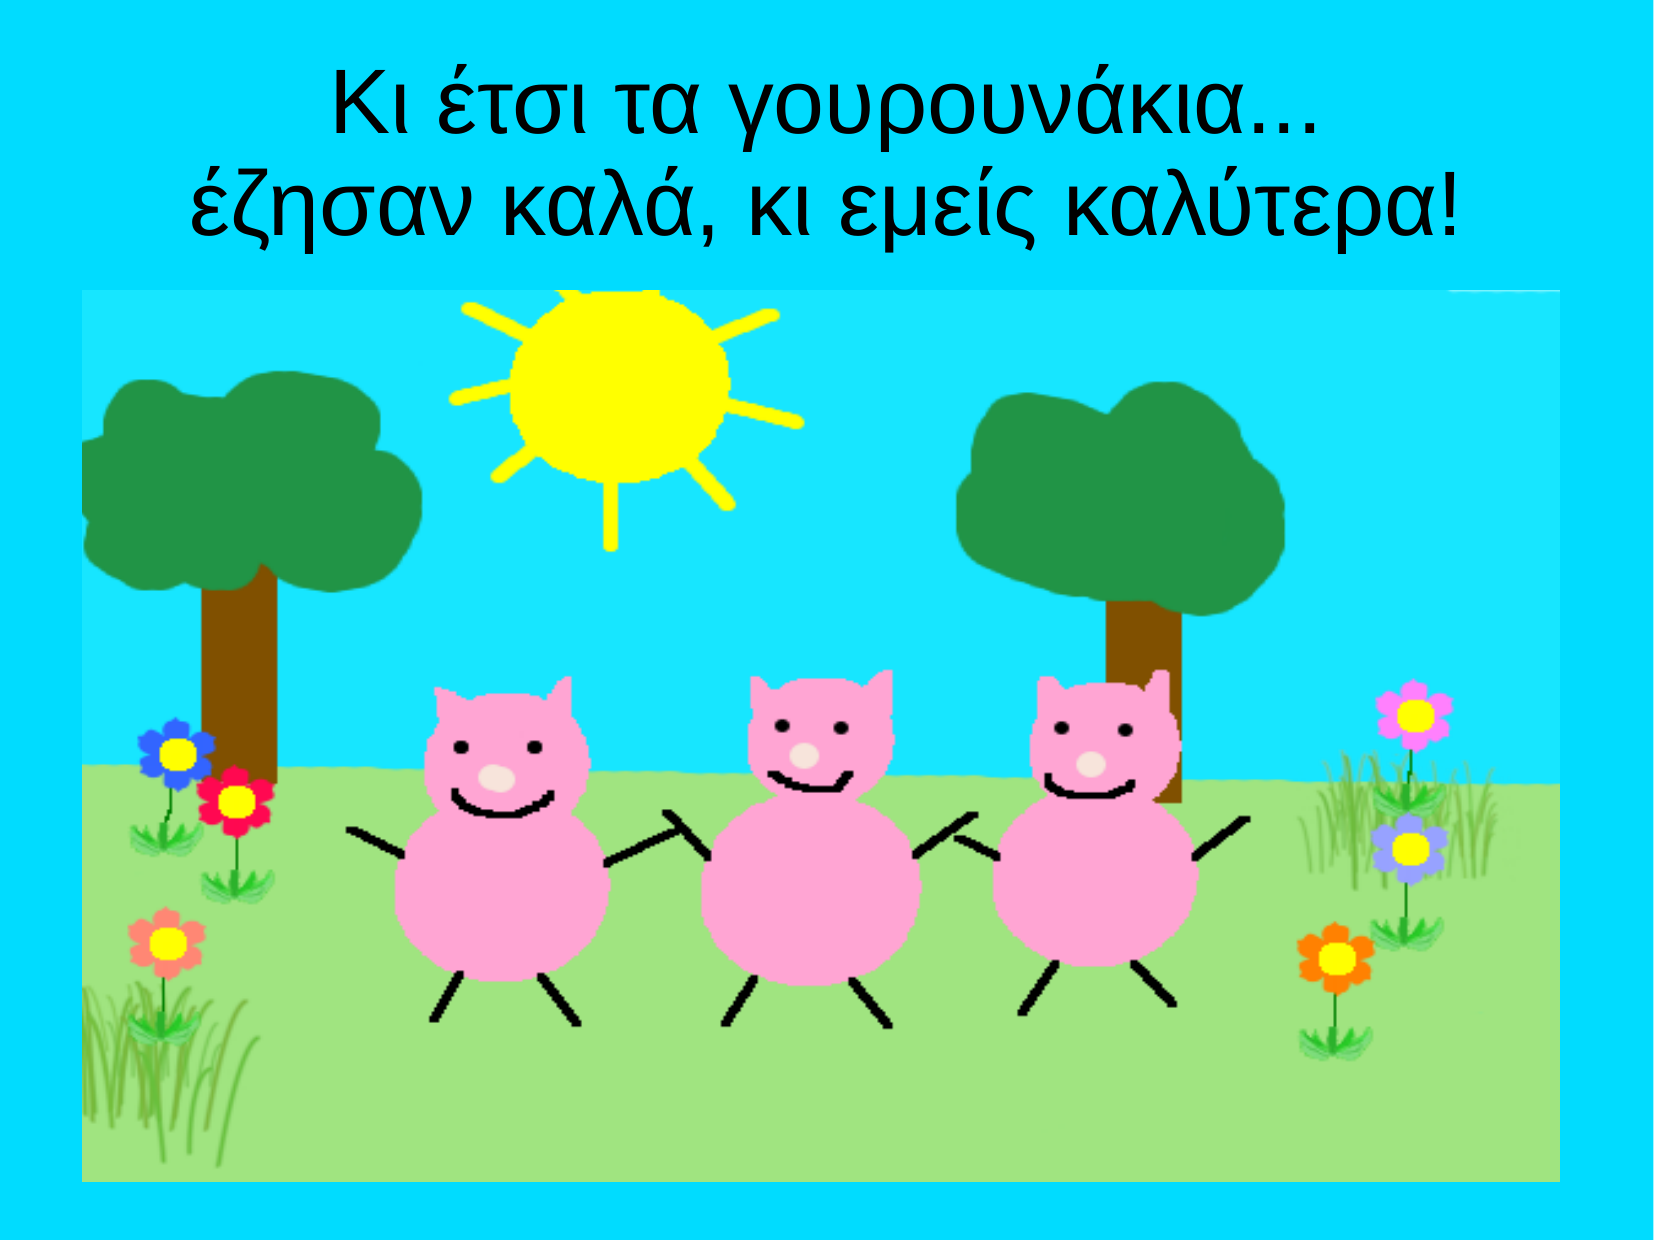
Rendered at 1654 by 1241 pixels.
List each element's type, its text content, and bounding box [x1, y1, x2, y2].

picture [82, 290, 1560, 1182]
title Κι έτσι τα γουρουνάκια... έζησαν καλά, κι εμείς καλύτερα! [82, 49, 1571, 257]
